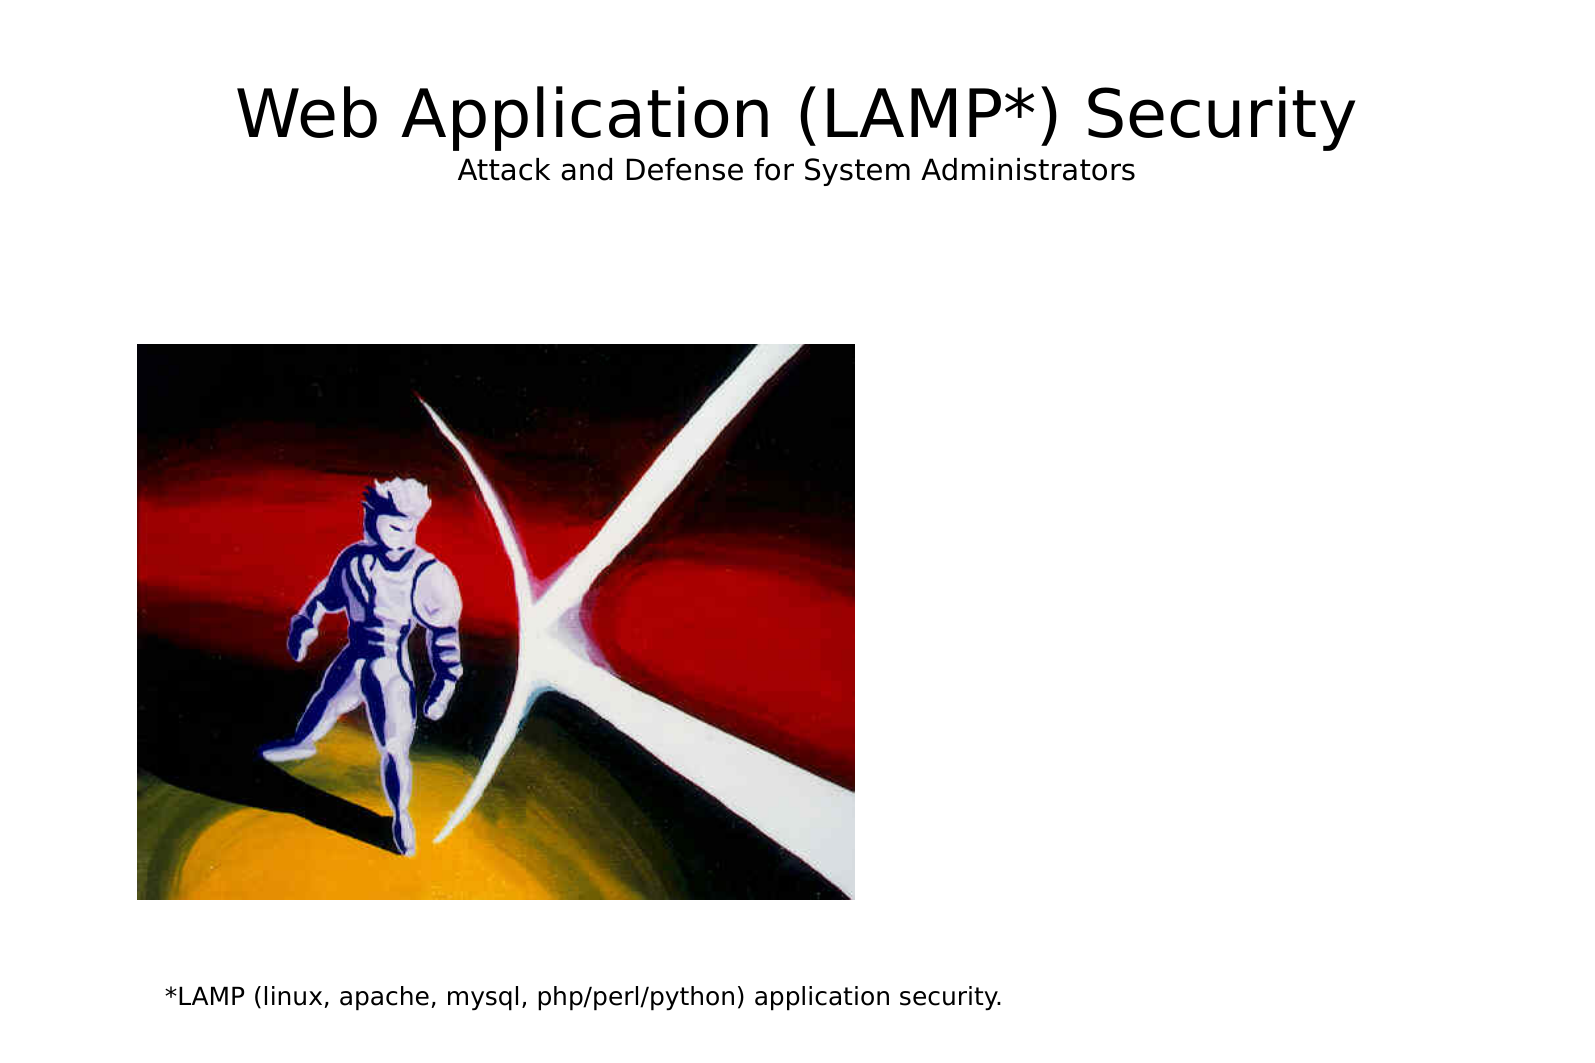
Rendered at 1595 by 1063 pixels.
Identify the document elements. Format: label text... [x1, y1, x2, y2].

chart [74, 311, 1153, 900]
title Web Application (LAMP*) Security Attack and Defense for System Administrators [79, 49, 1515, 213]
text_box *LAMP (linux, apache, mysql, php/perl/python) application security. [150, 975, 1313, 1020]
